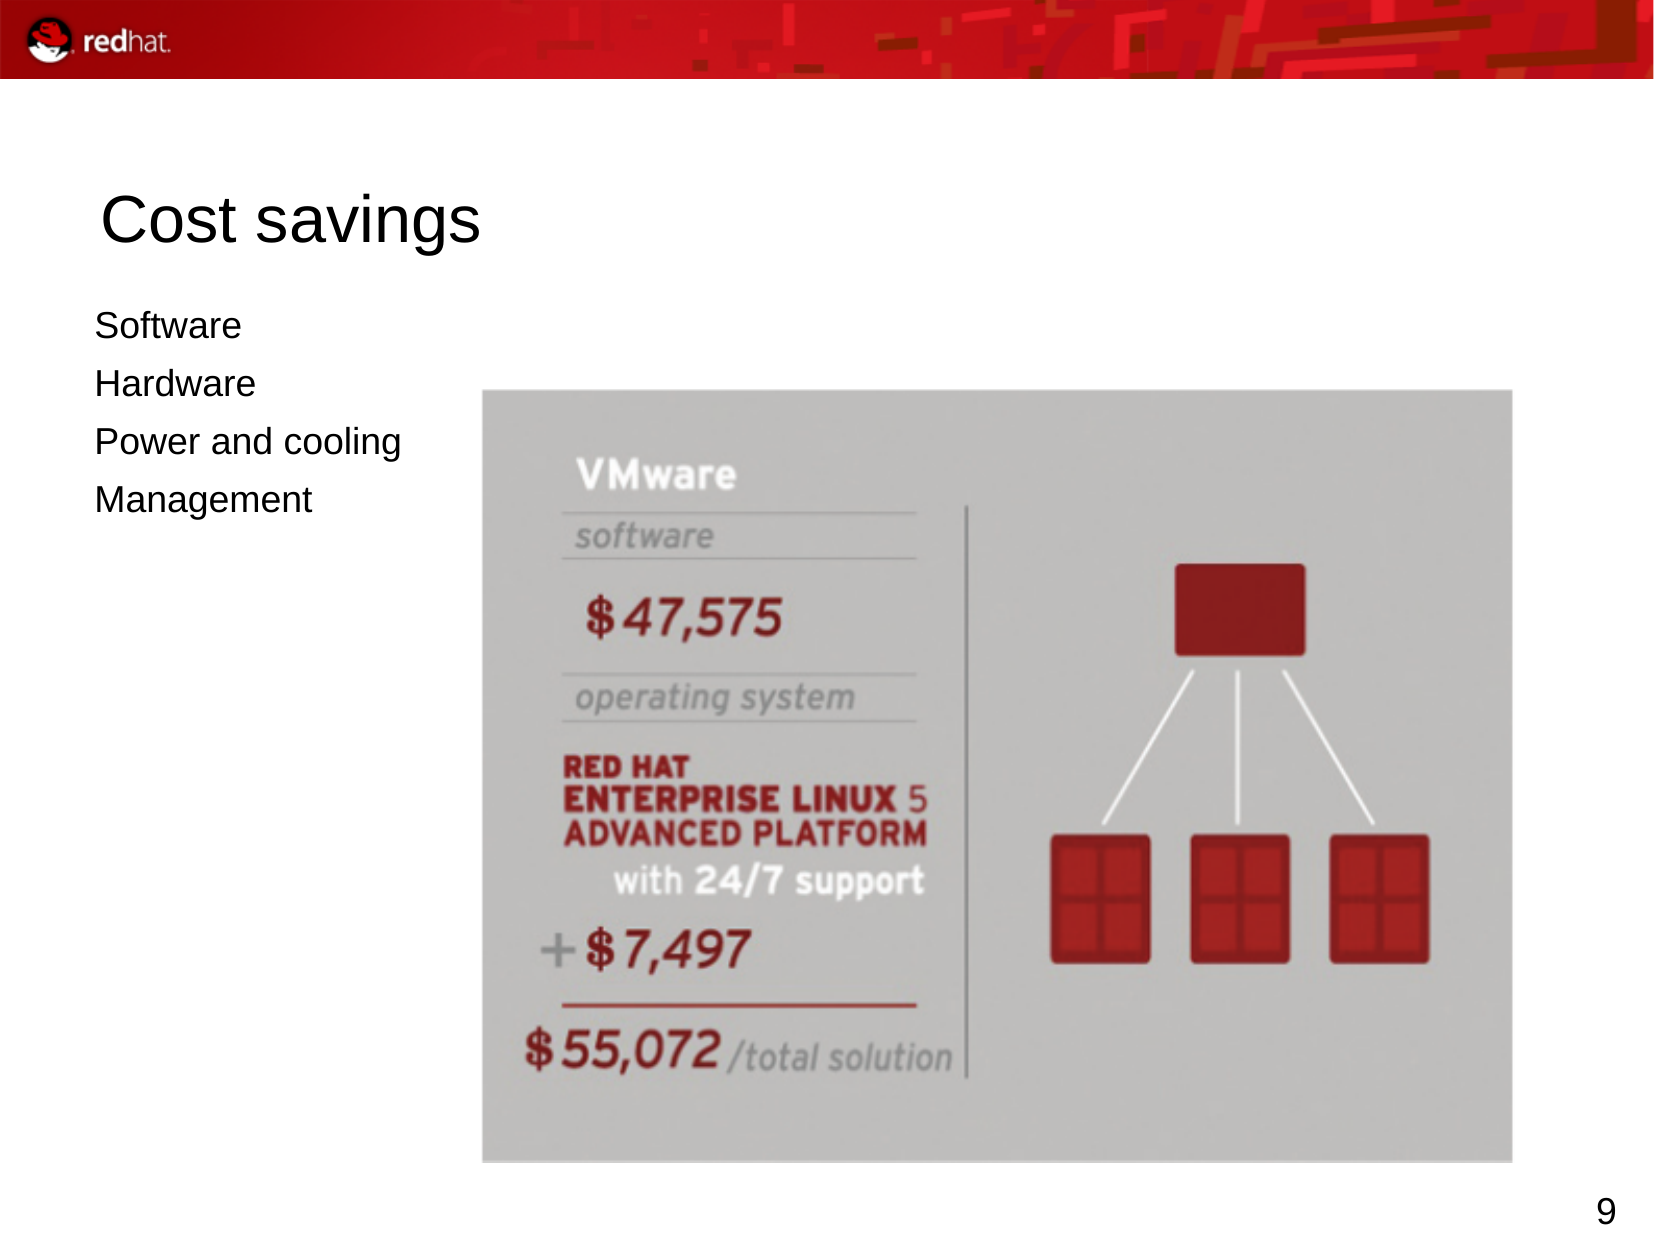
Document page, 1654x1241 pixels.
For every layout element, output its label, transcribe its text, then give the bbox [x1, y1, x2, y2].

title Cost savings [100, 171, 1506, 267]
picture [0, 0, 1654, 79]
list Software Hardware Power and cooling Management [94, 304, 1500, 1159]
picture [481, 389, 1515, 1163]
